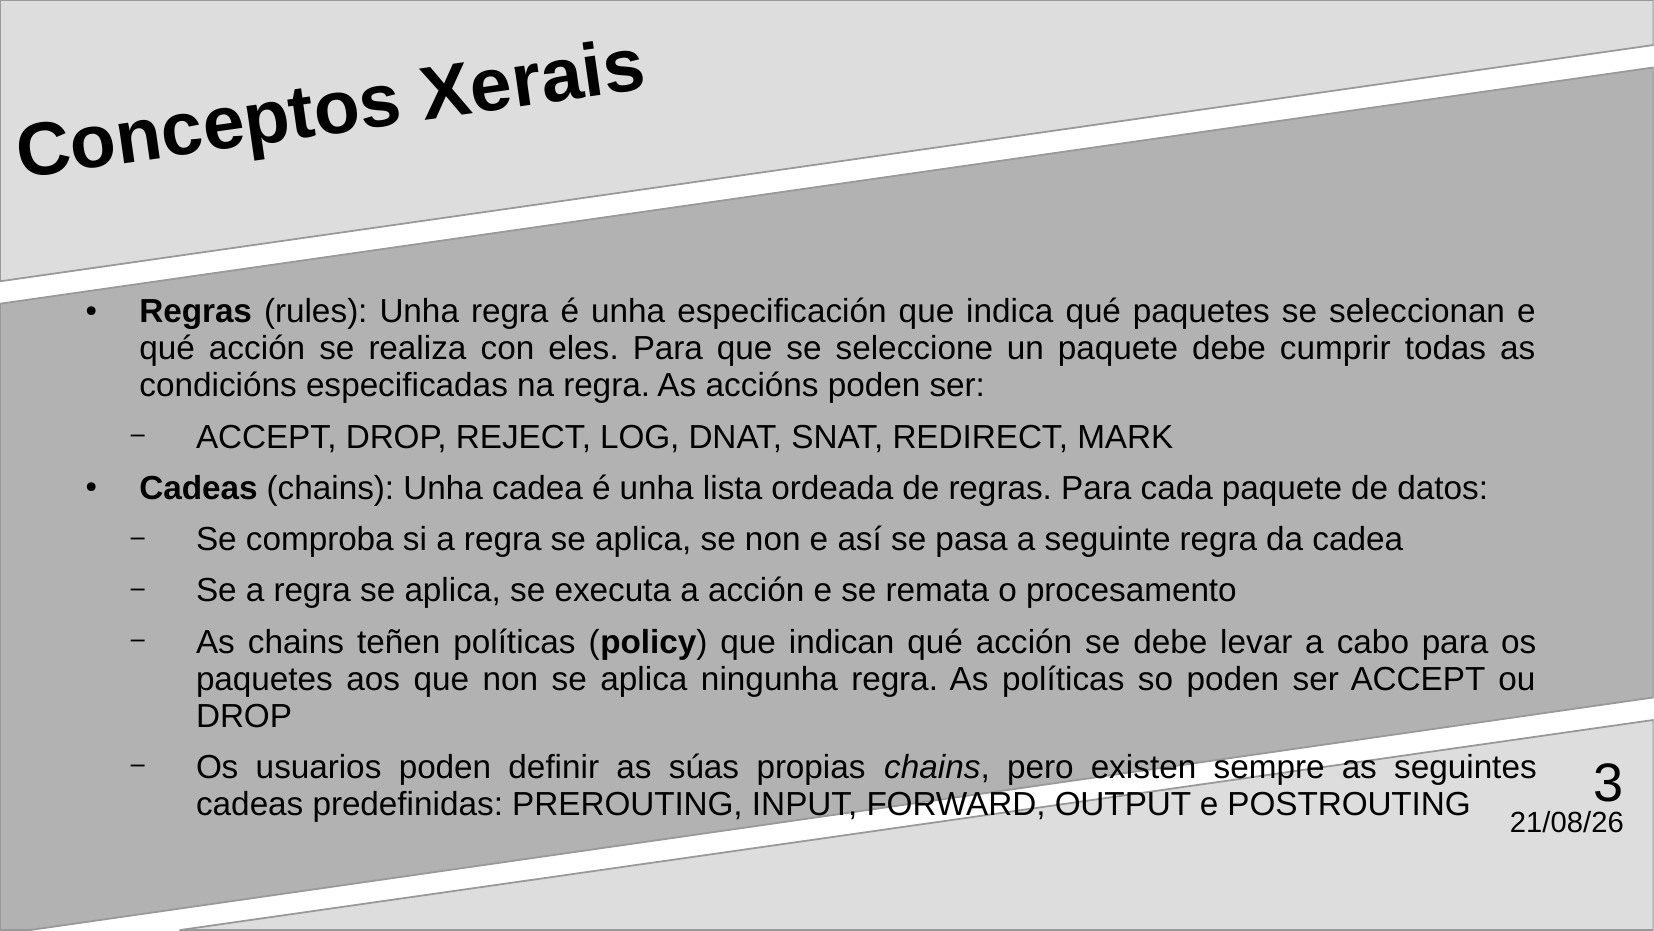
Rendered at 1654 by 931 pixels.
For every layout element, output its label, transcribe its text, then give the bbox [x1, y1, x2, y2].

list Regras (rules): Unha regra é unha especificación que indica qué paquetes se seleccionan e qué acción se realiza con eles. Para que se seleccione un paquete debe cumprir todas as condicións especificadas na regra. As accións poden ser: ACCEPT, DROP, REJECT, LOG, DNAT, SNAT, REDIRECT, MARK Cadeas (chains): Unha cadea é unha lista ordeada de regras. Para cada paquete de datos: Se comproba si a regra se aplica, se non e así se pasa a seguinte regra da cadea Se a regra se aplica, se executa a acción e se remata o procesamento As chains teñen políticas (policy) que indican qué acción se debe levar a cabo para os paquetes aos que non se aplica ningunha regra. As políticas so poden ser ACCEPT ou DROP Os usuarios poden definir as súas propias chains, pero existen sempre as seguintes cadeas predefinidas: PREROUTING, INPUT, FORWARD, OUTPUT e POSTROUTING [82, 292, 1538, 833]
title Conceptos Xerais [10, 0, 1497, 278]
